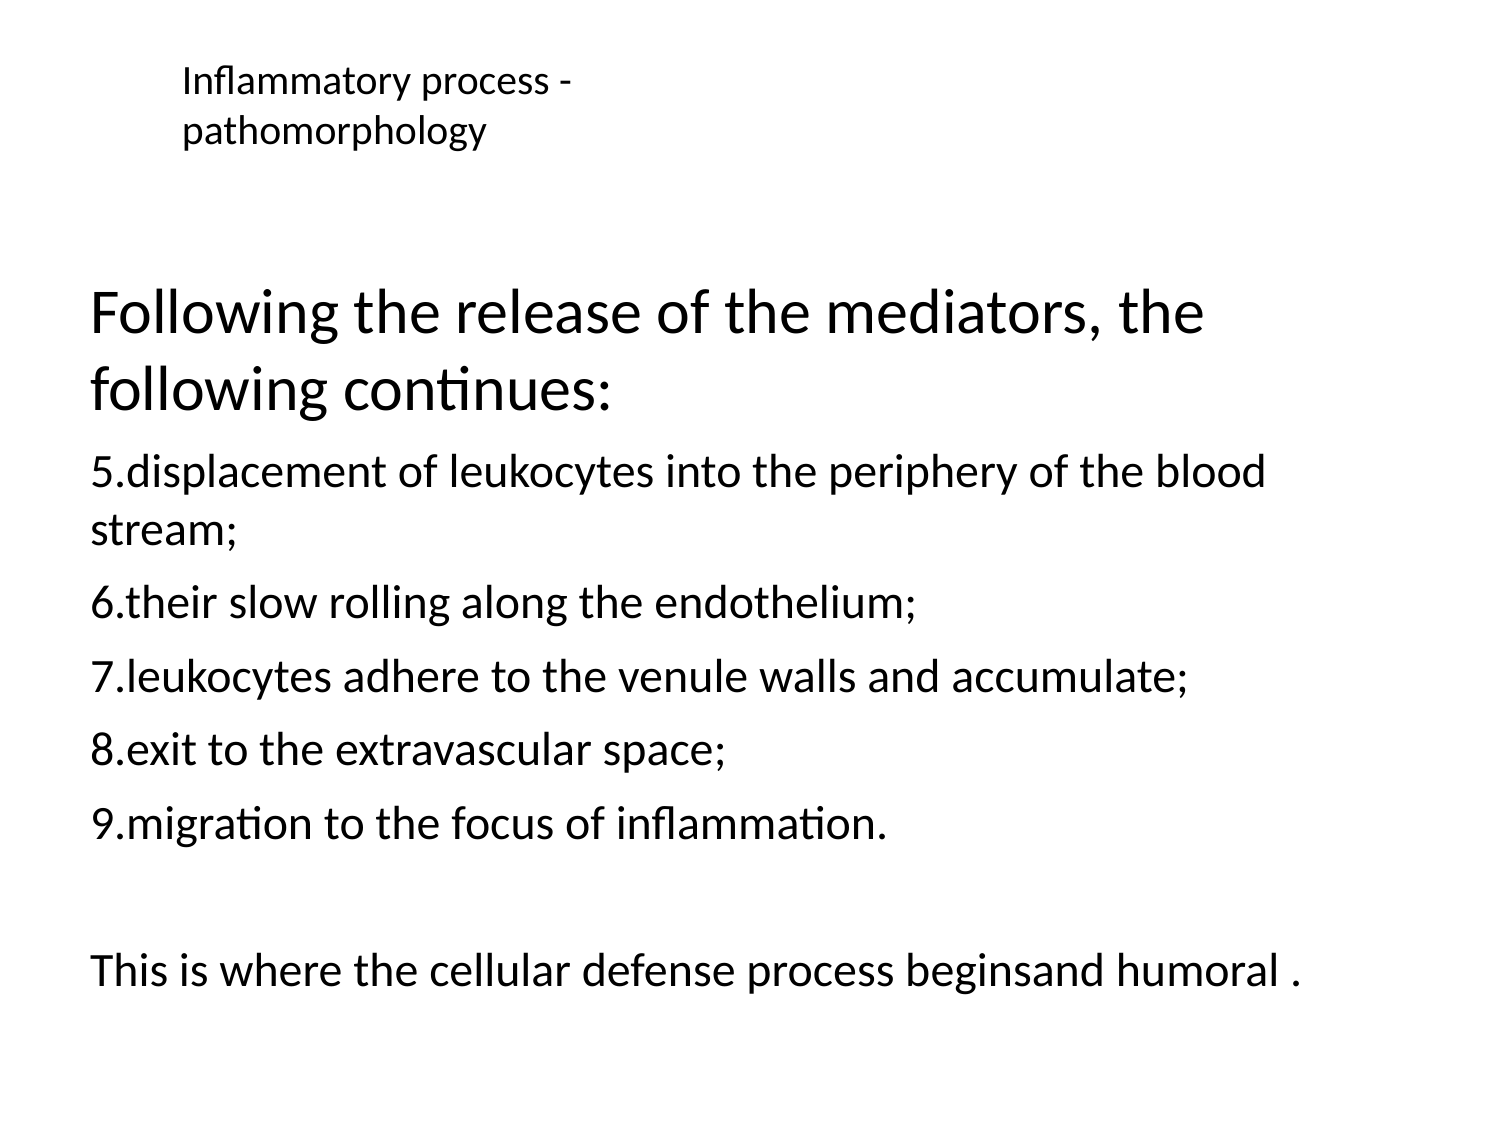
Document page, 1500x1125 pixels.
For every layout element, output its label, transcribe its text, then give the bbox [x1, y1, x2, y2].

title Inflammatory process - pathomorphology [75, 45, 680, 126]
list Following the release of the mediators, the following continues: 5.displacement of leukocytes into the periphery of the blood stream; 6.their slow rolling along the endothelium; 7.leukocytes adhere to the venule walls and accumulate; 8.exit to the extravascular space; 9.migration to the focus of inflammation. This is where the cellular defense process beginsand humoral . [75, 262, 1426, 1005]
